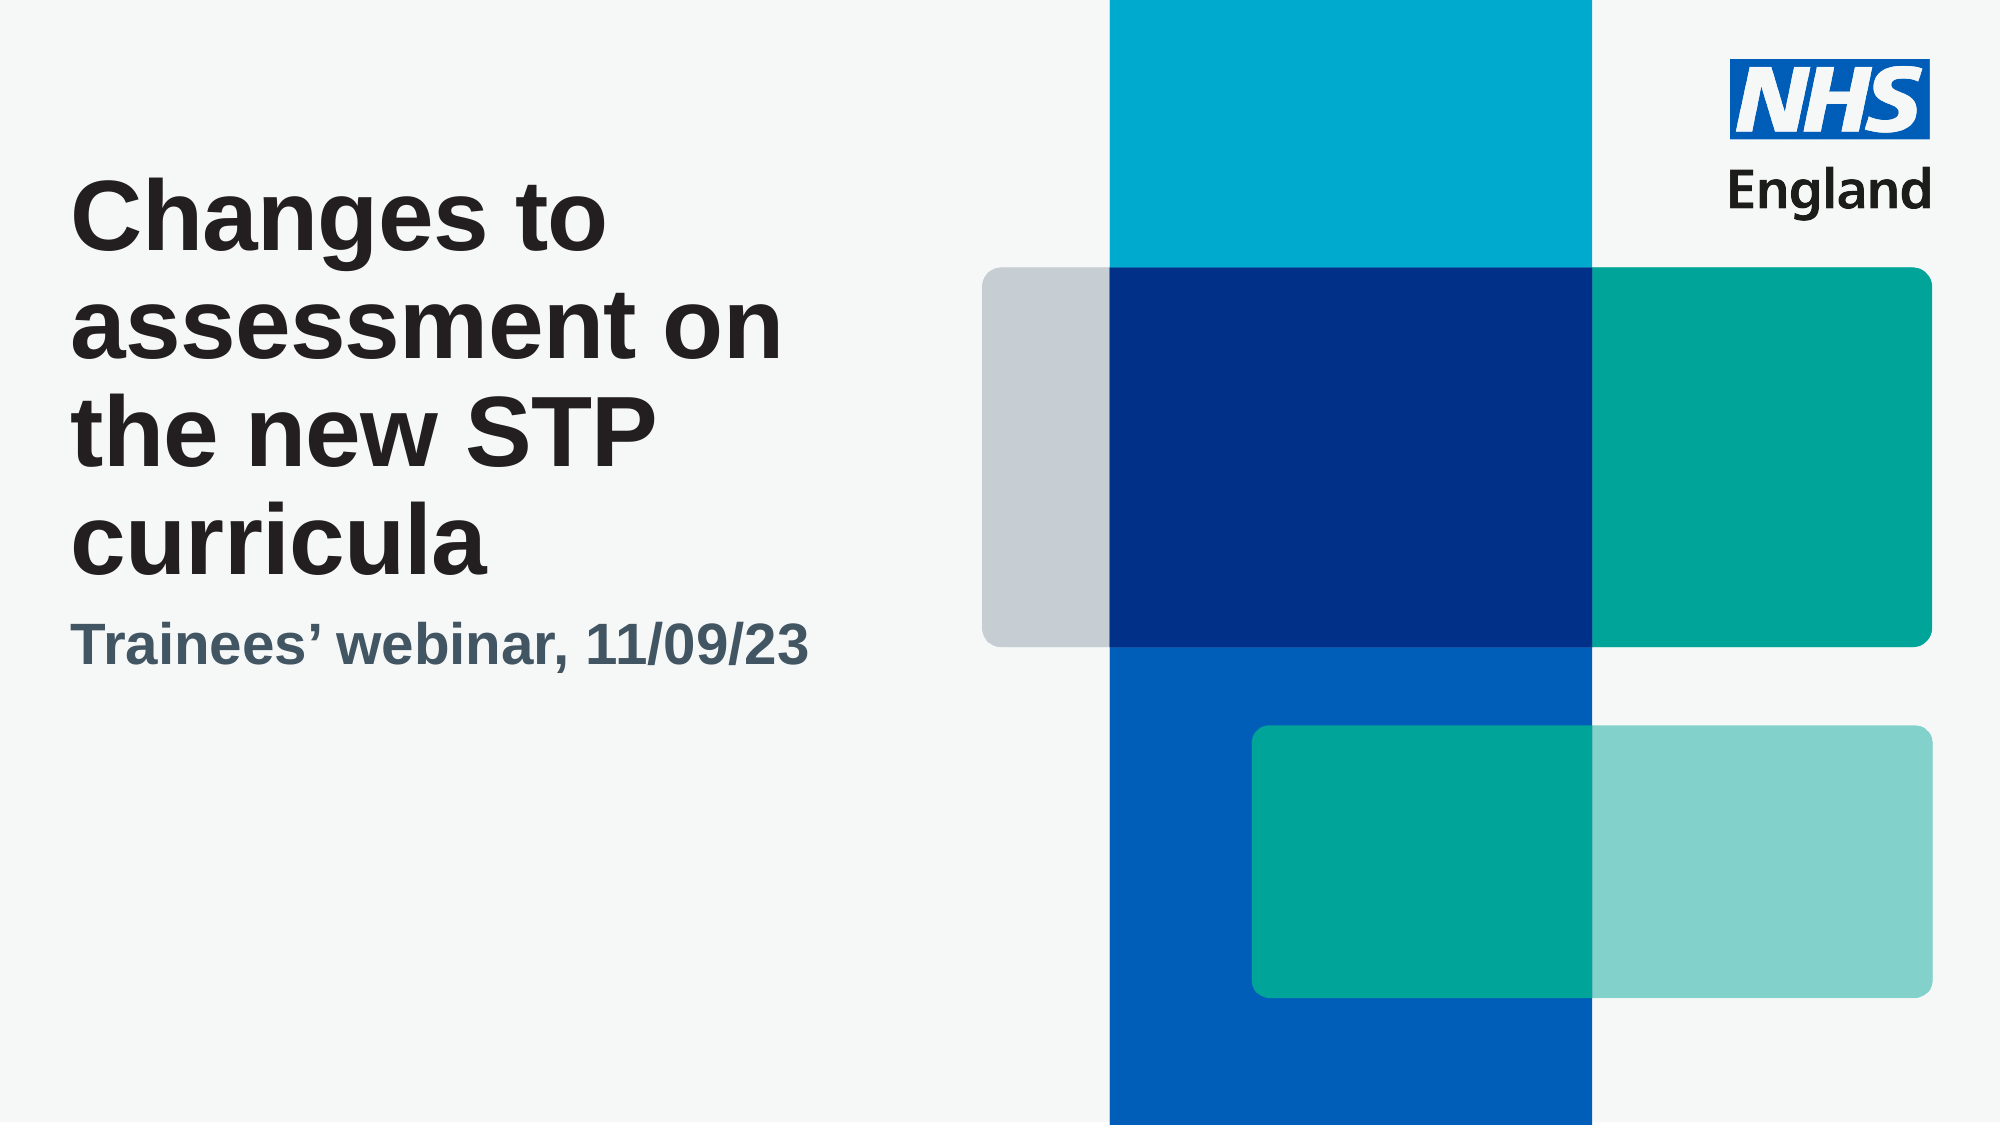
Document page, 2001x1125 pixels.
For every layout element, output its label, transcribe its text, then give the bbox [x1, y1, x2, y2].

subtitle Trainees’ webinar, 11/09/23 [70, 614, 1379, 783]
title Changes to assessment on the new STP curricula [70, 164, 833, 576]
